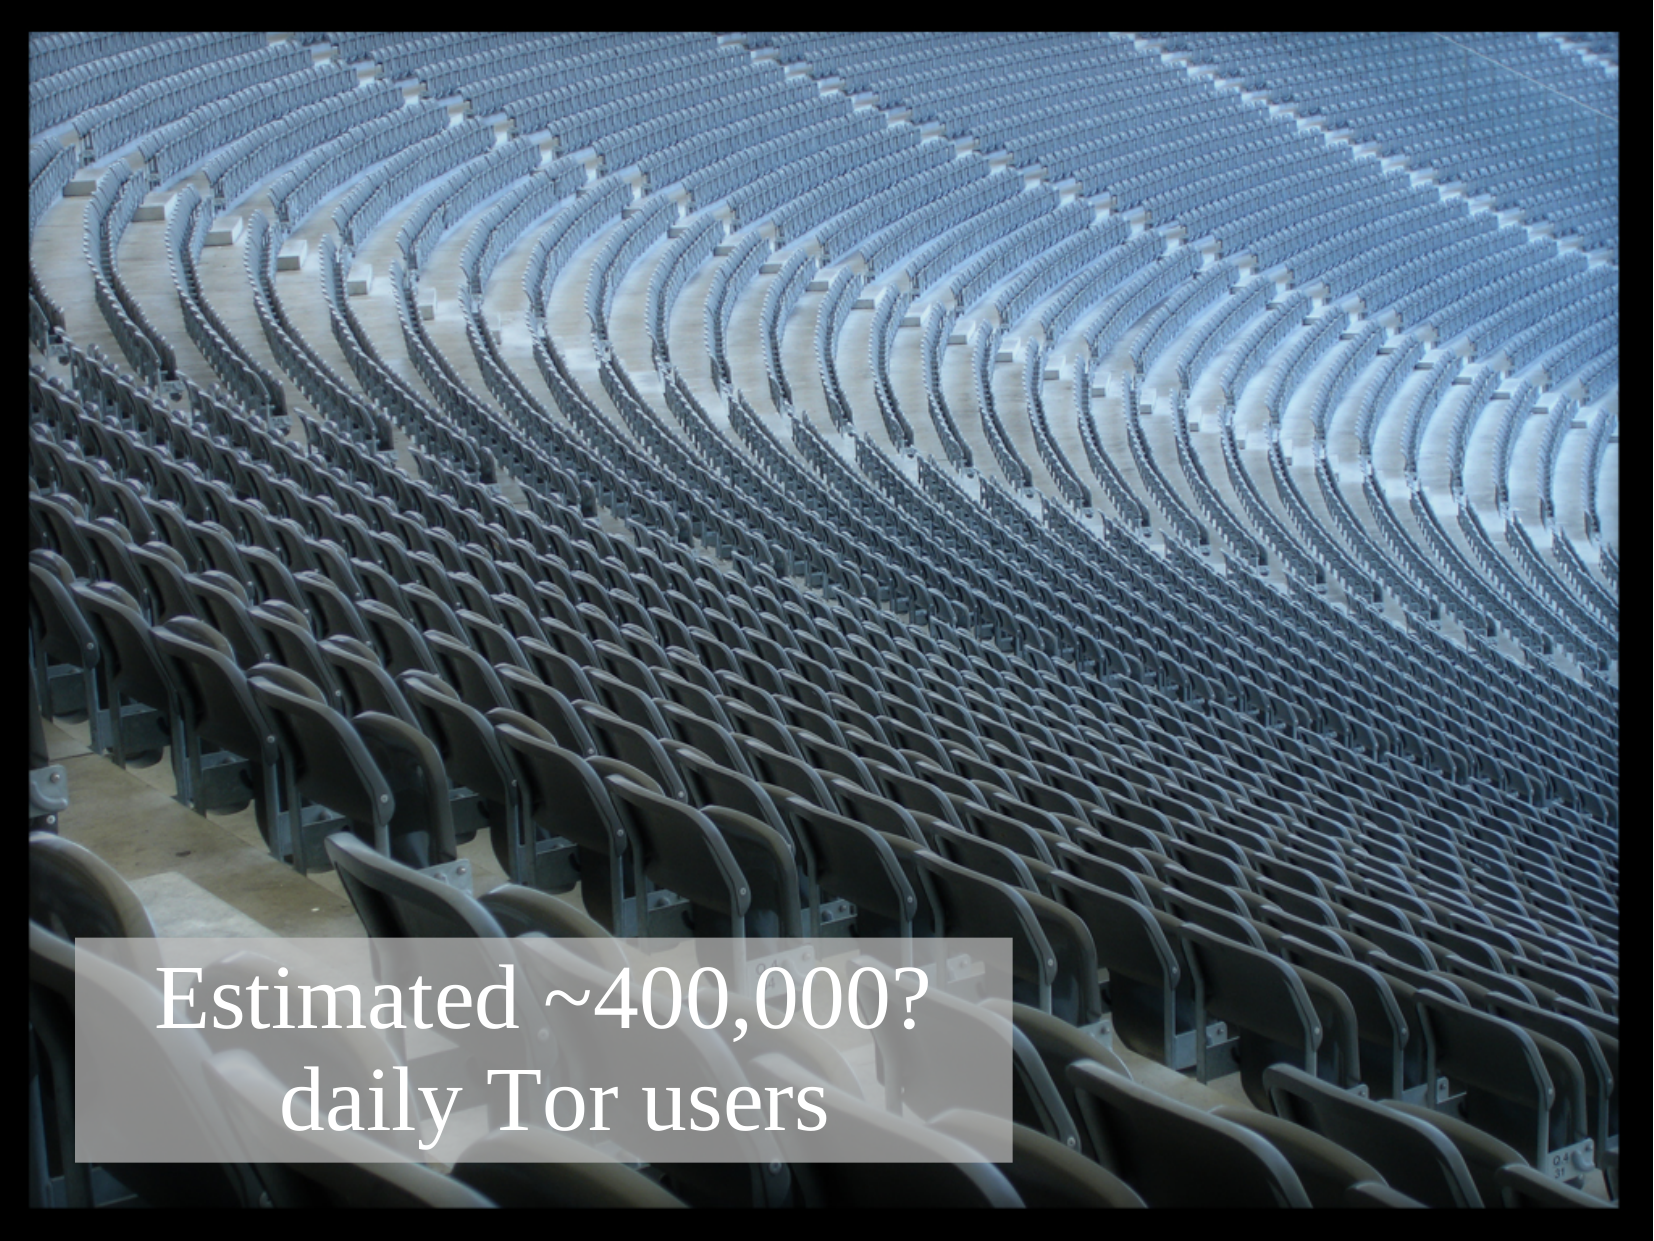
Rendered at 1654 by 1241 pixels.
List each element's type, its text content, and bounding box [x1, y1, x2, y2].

title Estimated ~400,000? daily Tor users [75, 947, 1013, 1151]
text_box [75, 937, 1013, 947]
text_box [75, 1151, 1013, 1163]
picture [0, 0, 1653, 1238]
